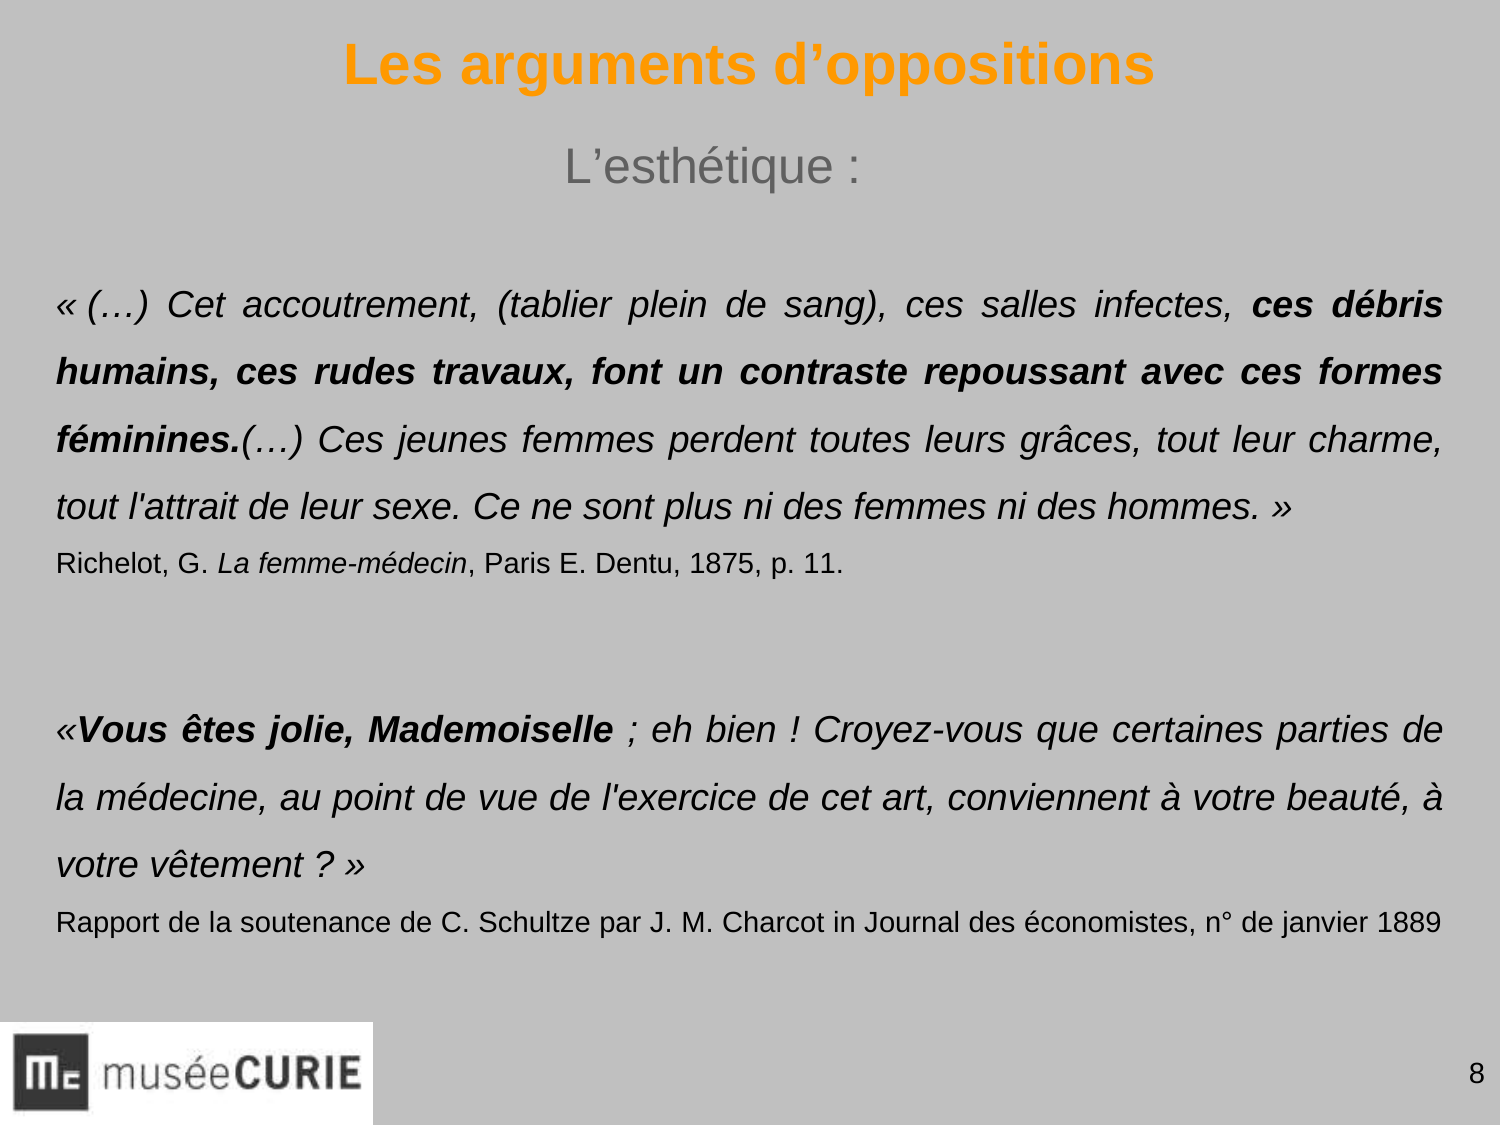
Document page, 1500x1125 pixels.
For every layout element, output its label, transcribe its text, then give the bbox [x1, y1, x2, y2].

text_box L’esthétique : [430, 125, 1010, 201]
text_box <numéro> [1387, 1046, 1500, 1125]
text_box Les arguments d’oppositions [41, 19, 1459, 105]
text_box « (…) Cet accoutrement, (tablier plein de sang), ces salles infectes, ces débris humains, ces rudes travaux, font un contraste repoussant avec ces formes féminines.(…) Ces jeunes femmes perdent toutes leurs grâces, tout leur charme, tout l'attrait de leur sexe. Ce ne sont plus ni des femmes ni des hommes. » Richelot, G. La femme-médecin, Paris E. Dentu, 1875, p. 11. [41, 249, 1459, 588]
picture [0, 1022, 373, 1125]
text_box «Vous êtes jolie, Mademoiselle ; eh bien ! Croyez-vous que certaines parties de la médecine, au point de vue de l'exercice de cet art, conviennent à votre beauté, à votre vêtement ? » Rapport de la soutenance de C. Schultze par J. M. Charcot in Journal des économistes, n° de janvier 1889 [41, 674, 1459, 946]
